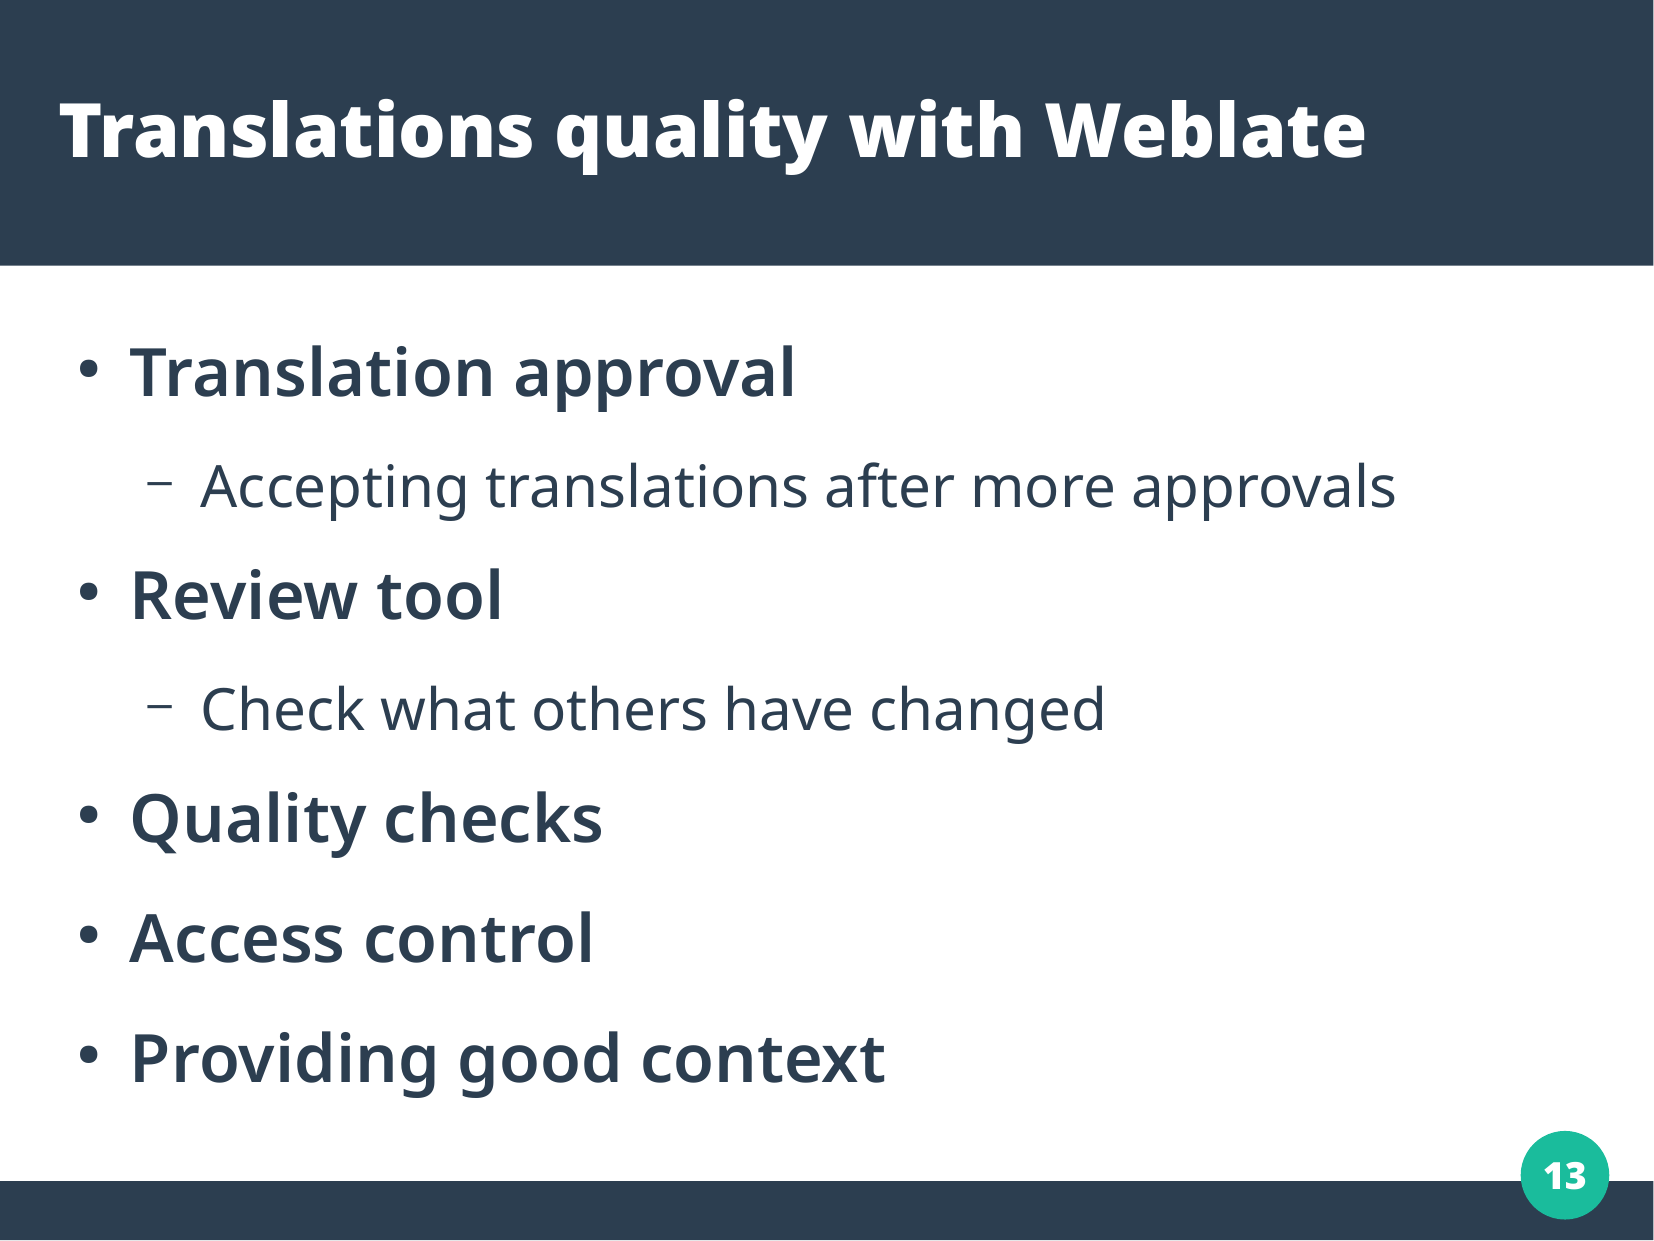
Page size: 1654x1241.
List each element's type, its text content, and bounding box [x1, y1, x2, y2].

title Translations quality with Weblate [59, 49, 1595, 207]
list Translation approval Accepting translations after more approvals Review tool Check what others have changed Quality checks Access control Providing good context [59, 324, 1595, 1152]
